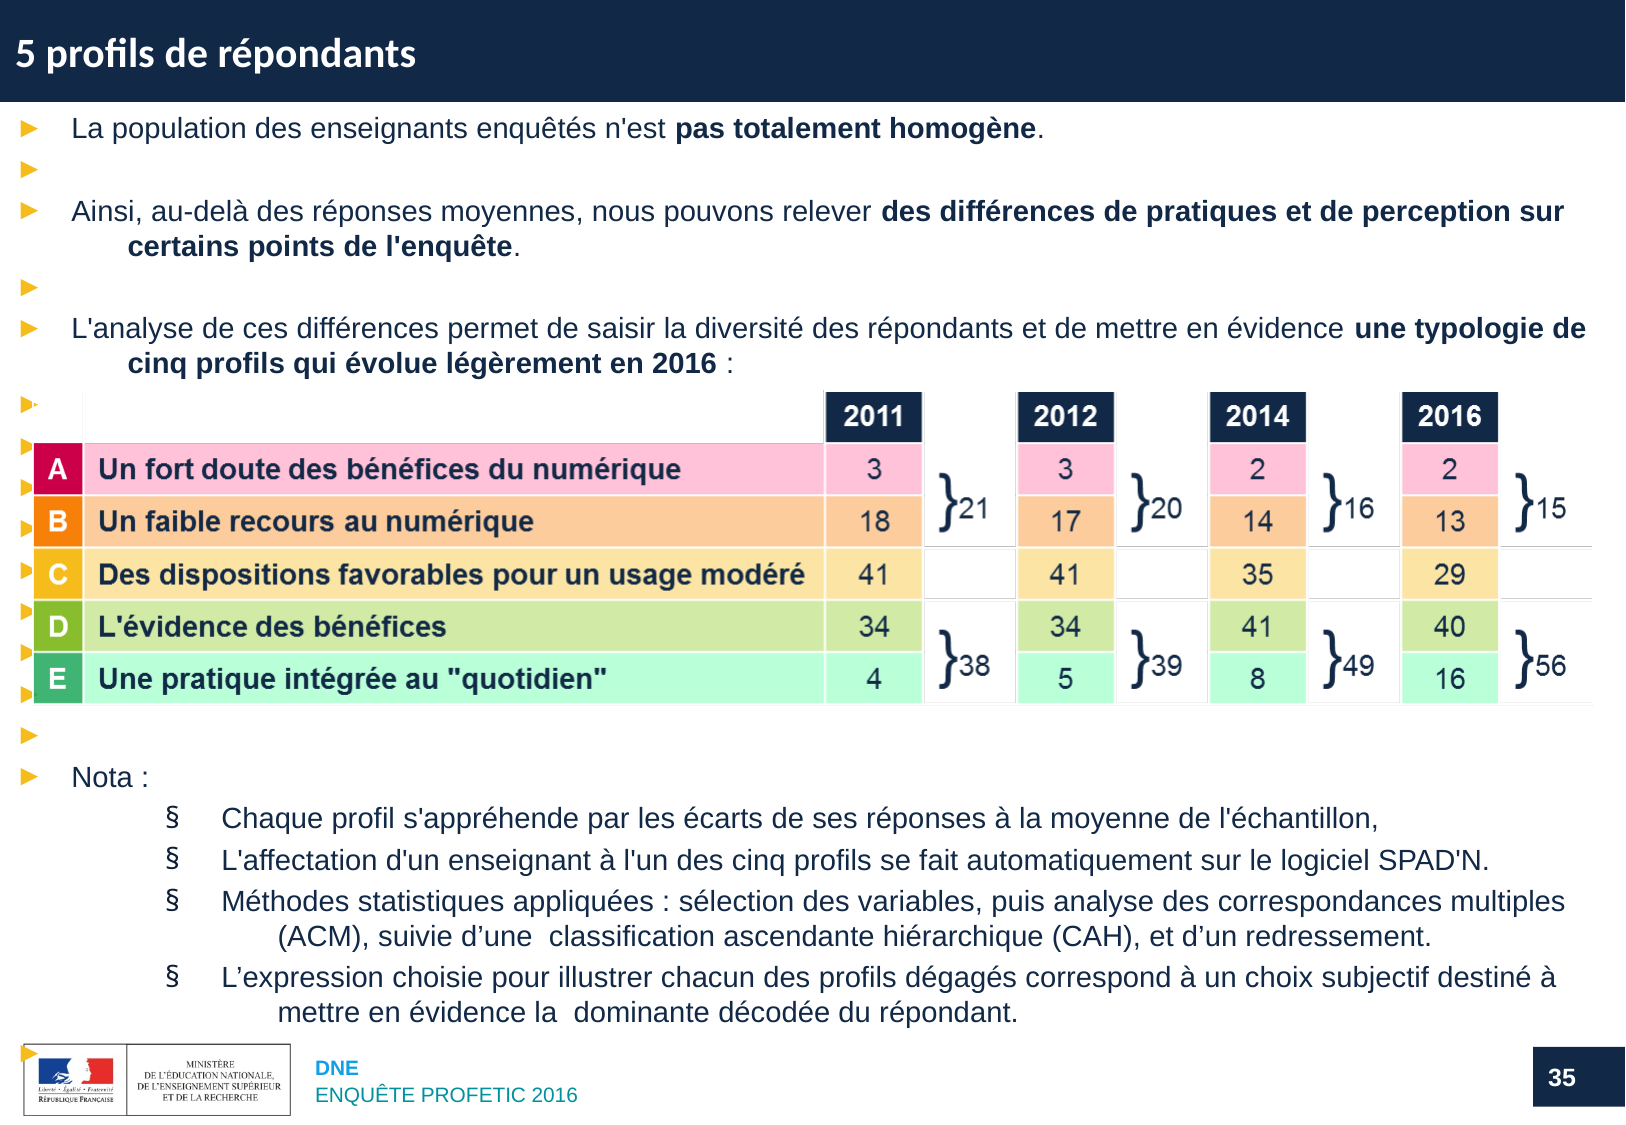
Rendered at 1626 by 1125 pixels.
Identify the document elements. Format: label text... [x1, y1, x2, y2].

text_box 35 [1533, 1046, 1625, 1107]
list La population des enseignants enquêtés n'est pas totalement homogène. Ainsi, au-delà des réponses moyennes, nous pouvons relever des différences de pratiques et de perception sur certains points de l'enquête. L'analyse de ces différences permet de saisir la diversité des répondants et de mettre en évidence une typologie de cinq profils qui évolue légèrement en 2016 : Nota : Chaque profil s'appréhende par les écarts de ses réponses à la moyenne de l'échantillon, L'affectation d'un enseignant à l'un des cinq profils se fait automatiquement sur le logiciel SPAD'N. Méthodes statistiques appliquées : sélection des variables, puis analyse des correspondances multiples (ACM), suivie d’une classification ascendante hiérarchique (CAH), et d’un redressement. L’expression choisie pour illustrer chacun des profils dégagés correspond à un choix subjectif destiné à mettre en évidence la dominante décodée du répondant. [0, 102, 1625, 1059]
title 5 profils de répondants [0, 0, 1625, 102]
picture [32, 391, 1594, 729]
